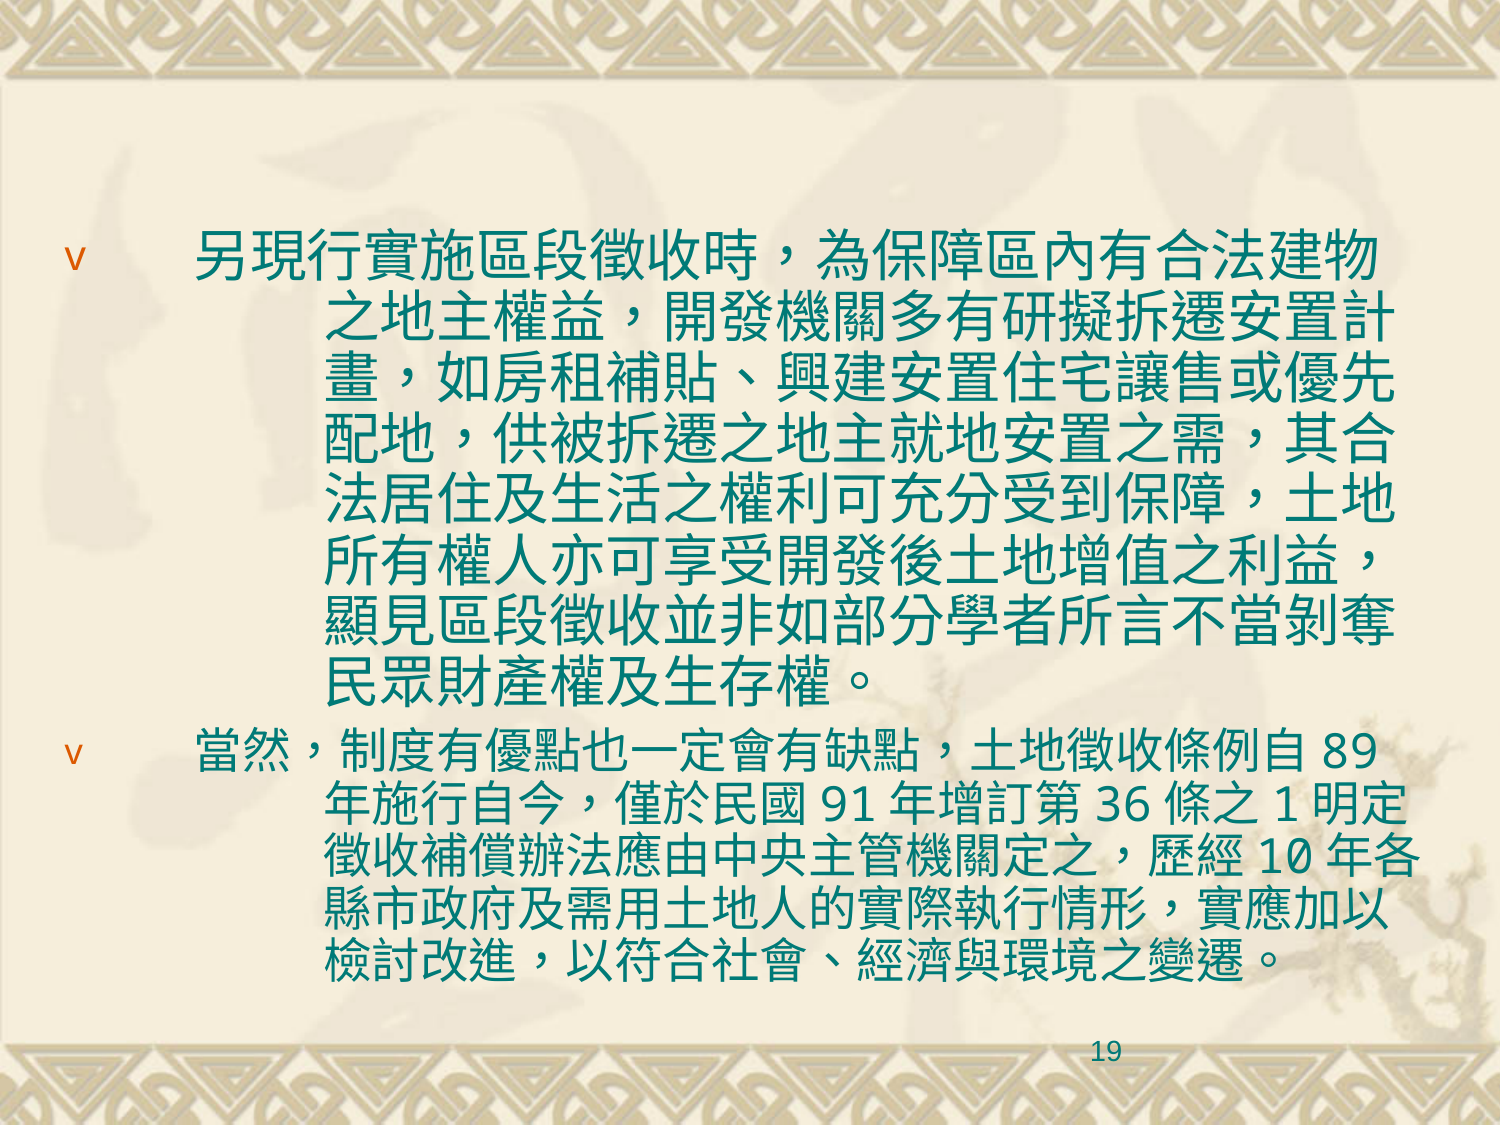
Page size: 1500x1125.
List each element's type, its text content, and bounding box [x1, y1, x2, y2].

list 另現行實施區段徵收時，為保障區內有合法建物之地主權益，開發機關多有研擬拆遷安置計畫，如房租補貼、興建安置住宅讓售或優先配地，供被拆遷之地主就地安置之需，其合法居住及生活之權利可充分受到保障，土地所有權人亦可享受開發後土地增值之利益，顯見區段徵收並非如部分學者所言不當剝奪民眾財產權及生存權。 當然，制度有優點也一定會有缺點，土地徵收條例自89年施行自今，僅於民國91年增訂第36條之1明定徵收補償辦法應由中央主管機關定之，歷經10年各縣市政府及需用土地人的實際執行情形，實應加以檢討改進，以符合社會、經濟與環境之變遷。 [49, 220, 1451, 1001]
text_box [1074, 1024, 1451, 1103]
